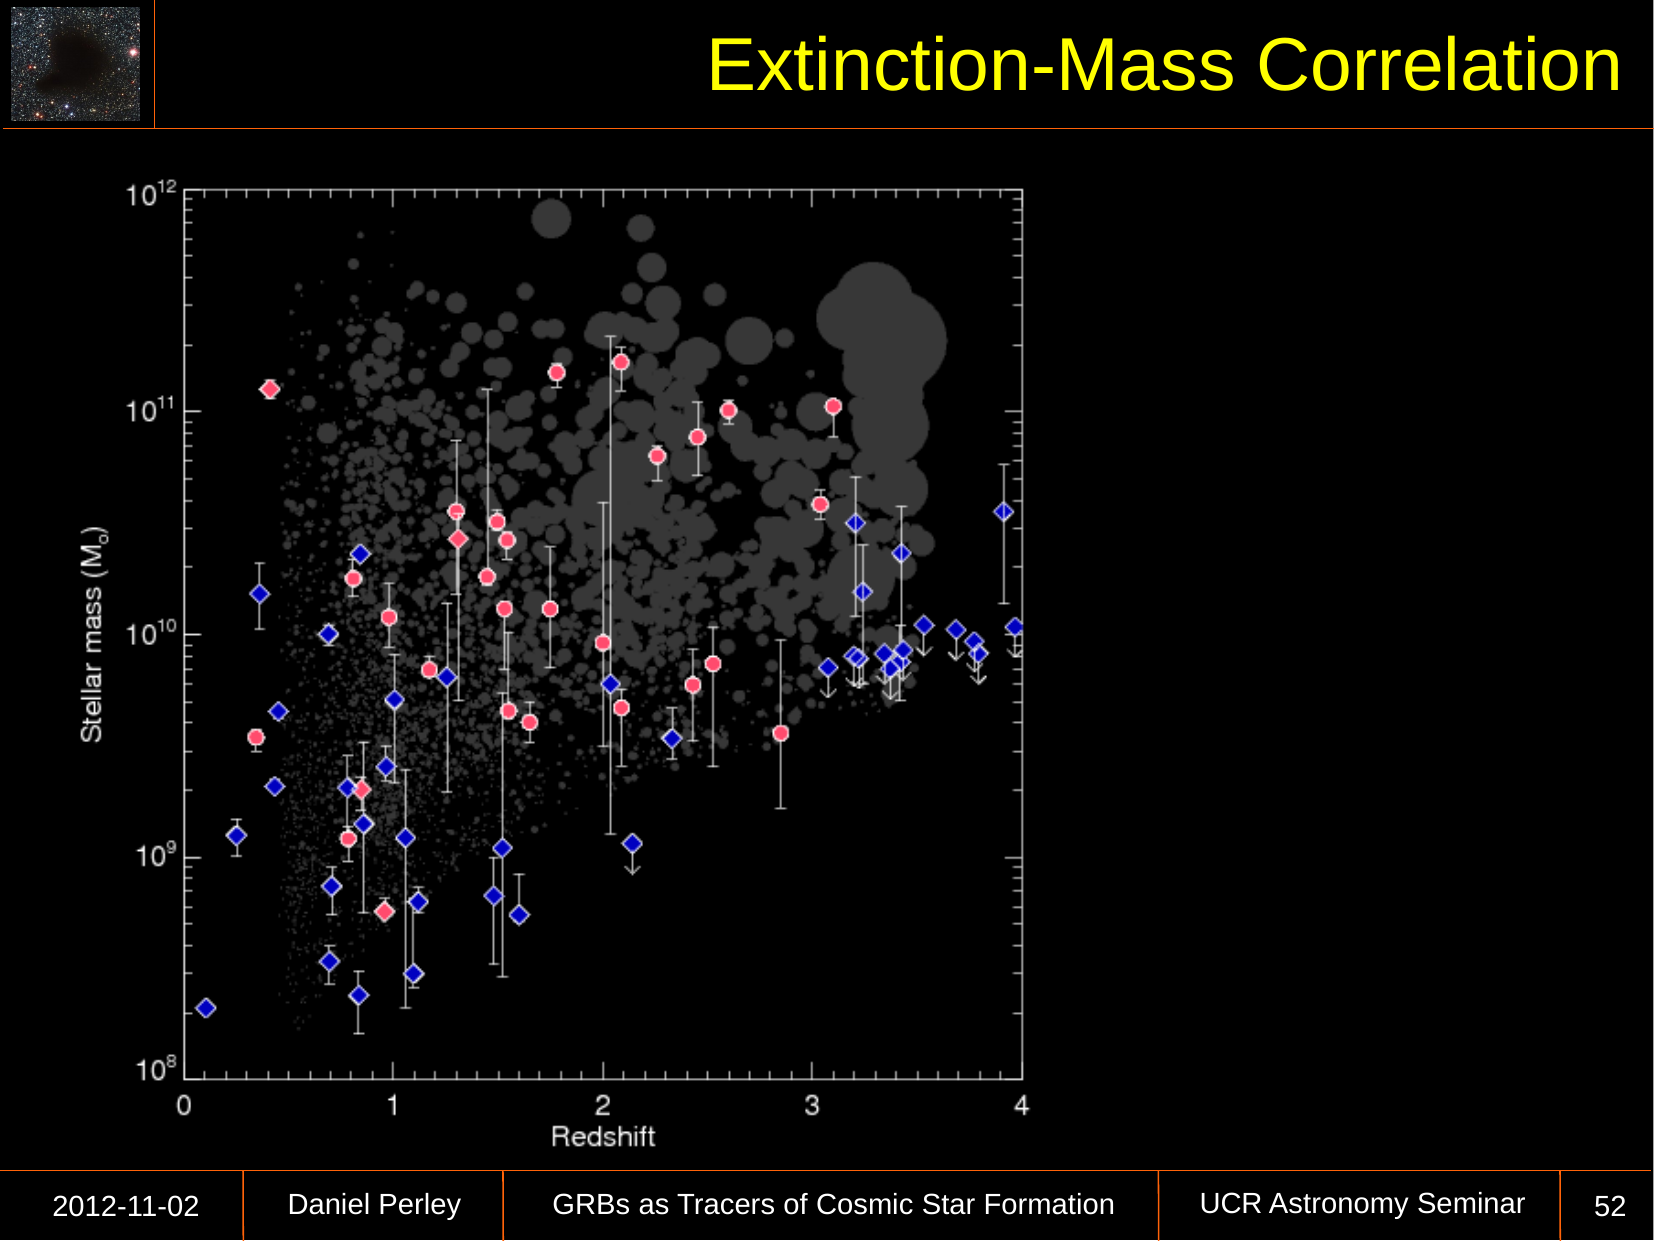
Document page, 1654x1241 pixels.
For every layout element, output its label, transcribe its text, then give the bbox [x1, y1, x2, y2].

title Extinction-Mass Correlation [187, 21, 1624, 108]
picture [11, 7, 140, 121]
picture [52, 149, 1051, 1163]
